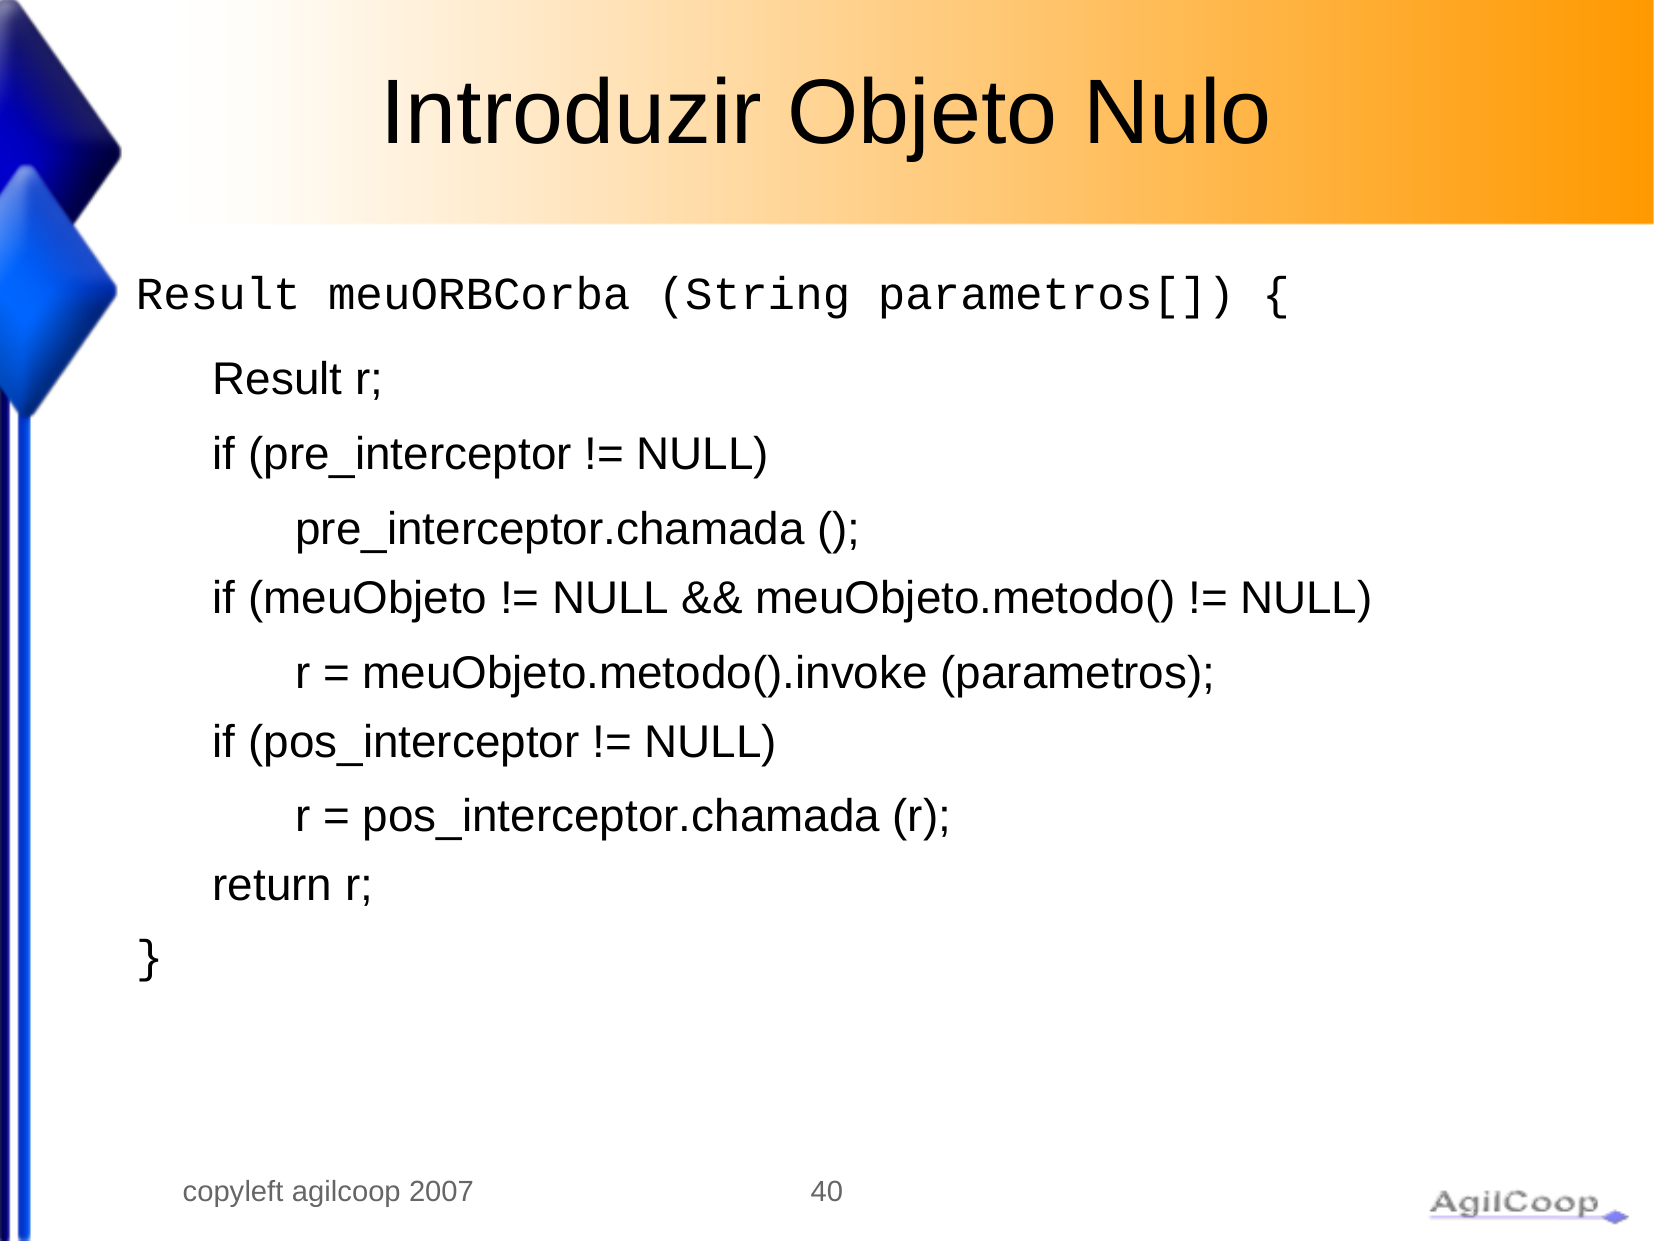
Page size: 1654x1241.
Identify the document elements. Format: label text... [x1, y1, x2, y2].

list Result meuORBCorba (String parametros[]) { Result r; if (pre_interceptor != NULL) pre_interceptor.chamada (); if (meuObjeto != NULL && meuObjeto.metodo() != NULL) r = meuObjeto.metodo().invoke (parametros); if (pos_interceptor != NULL) r = pos_interceptor.chamada (r); return r; } [118, 271, 1607, 1123]
title Introduzir Objeto Nulo [82, 8, 1571, 216]
picture [0, 0, 1654, 1241]
